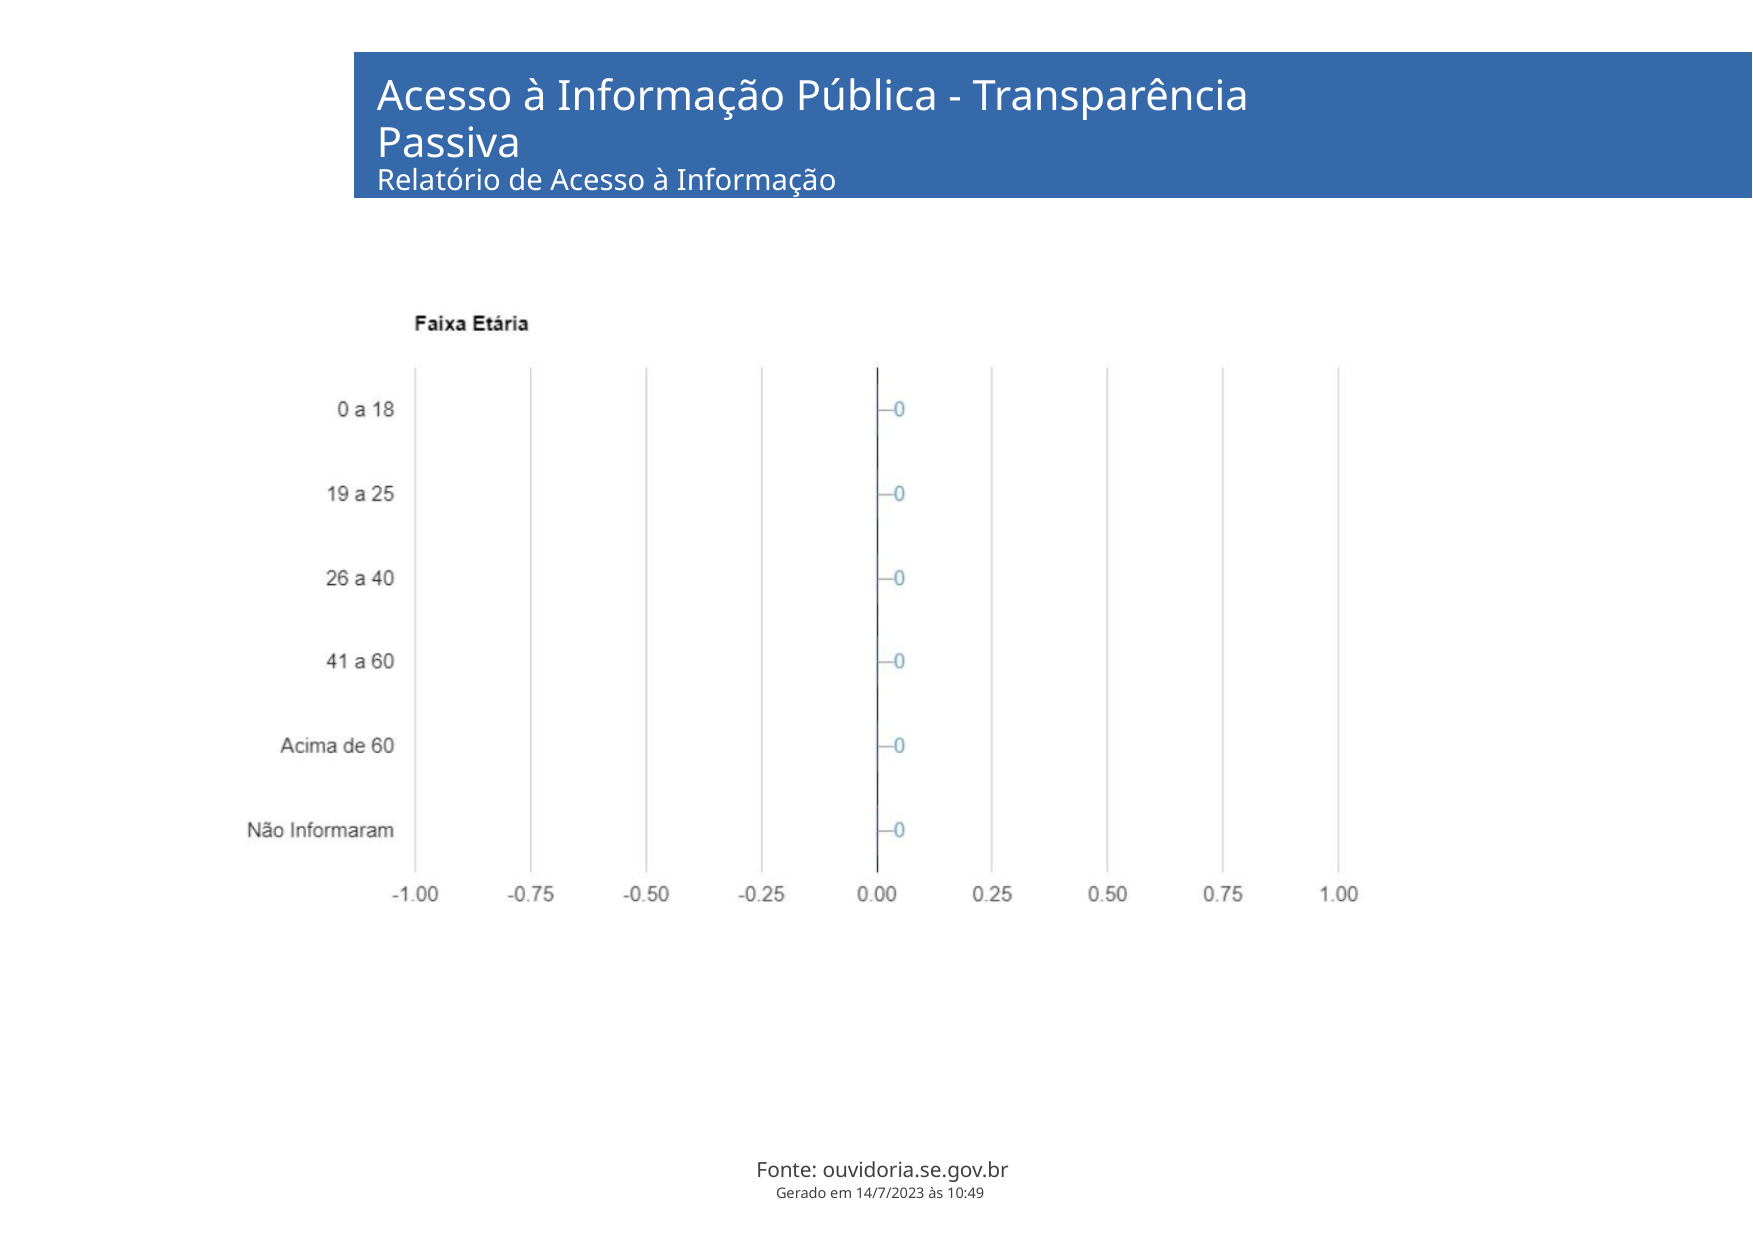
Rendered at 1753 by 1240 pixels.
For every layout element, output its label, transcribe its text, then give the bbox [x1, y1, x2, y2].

text_box Acesso à Informação Pública - Transparência Passiva Relatório de Acesso à Informação EMSETURJunho a Junho de 2023 [376, 72, 1403, 228]
text_box Fonte: ouvidoria.se.gov.br Gerado em 14/7/2023 às 10:49 [756, 1158, 1023, 1202]
text_box [155, 211, 1599, 1028]
text_box [354, 52, 1752, 198]
